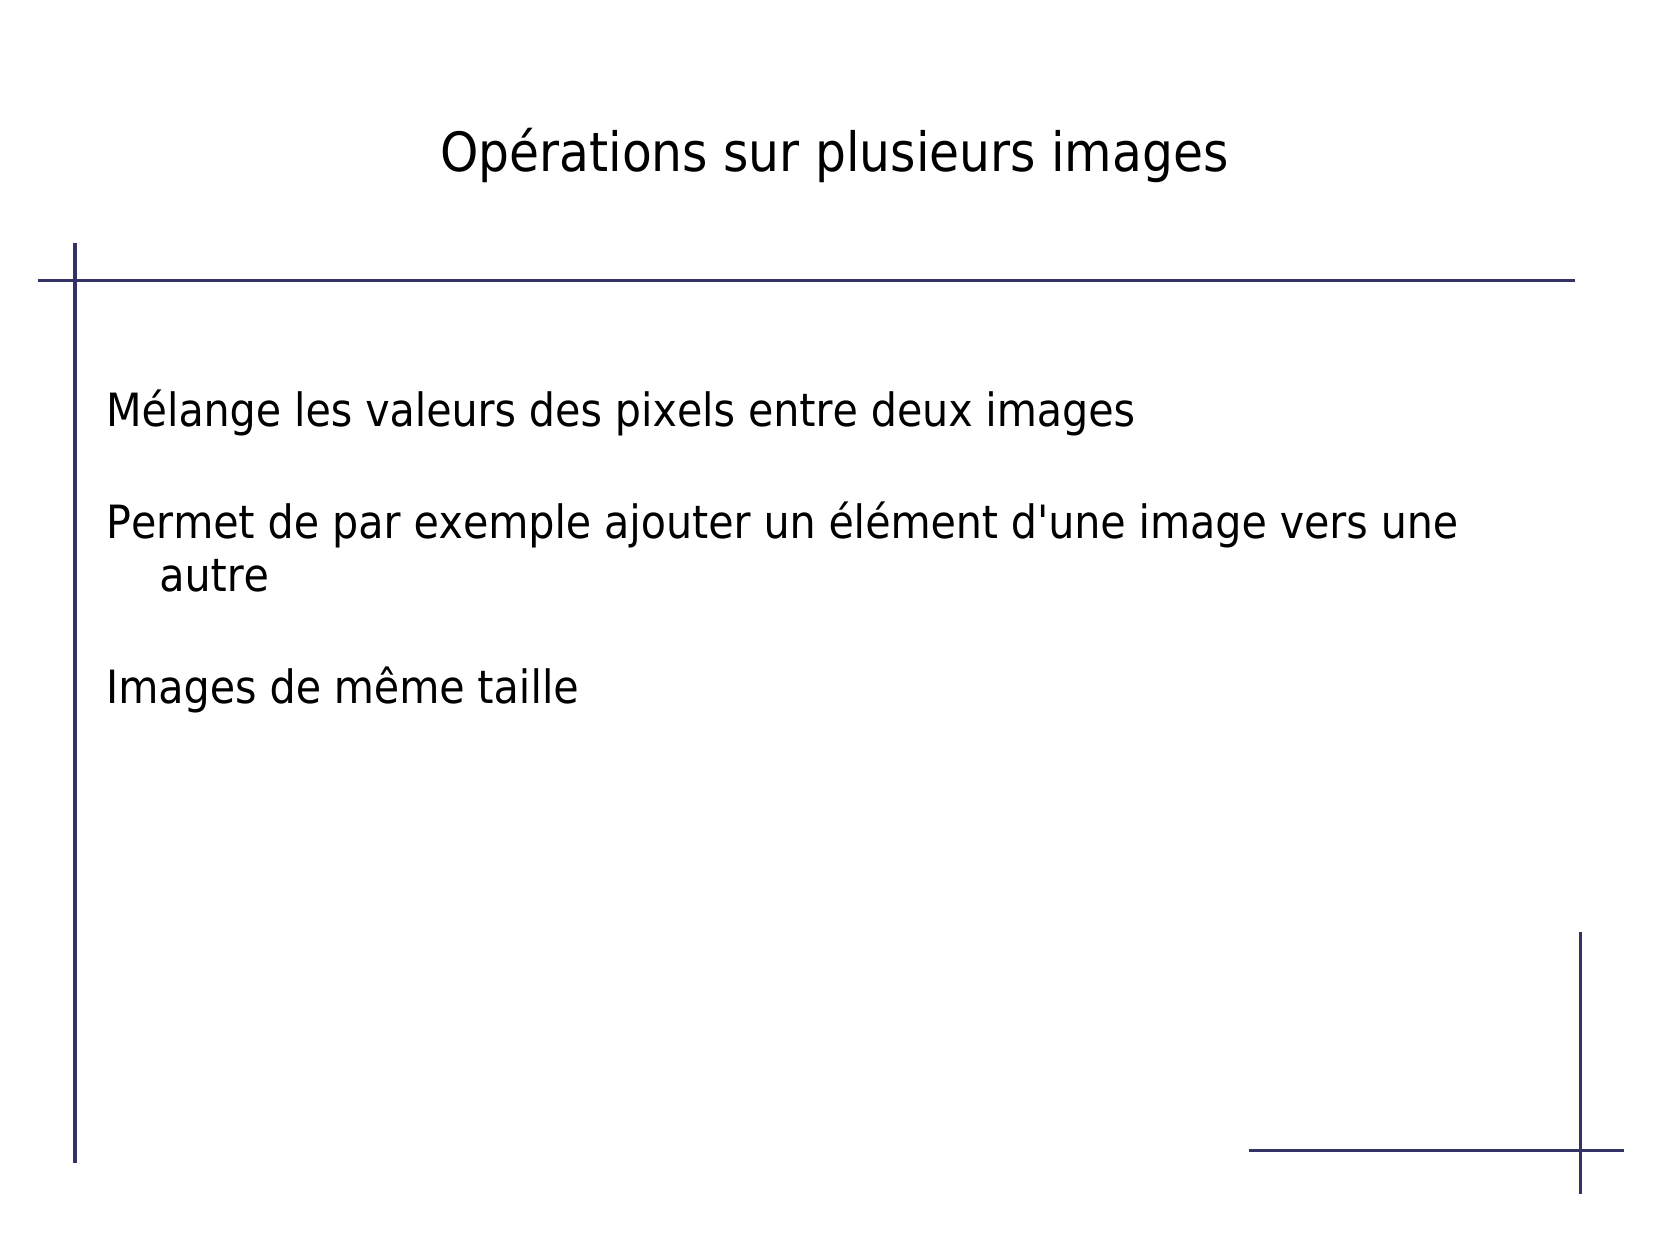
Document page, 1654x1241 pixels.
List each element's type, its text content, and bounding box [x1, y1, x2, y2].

title Opérations sur plusieurs images [112, 49, 1558, 257]
list Mélange les valeurs des pixels entre deux images Permet de par exemple ajouter un élément d'une image vers une autre Images de même taille [88, 383, 1538, 1203]
